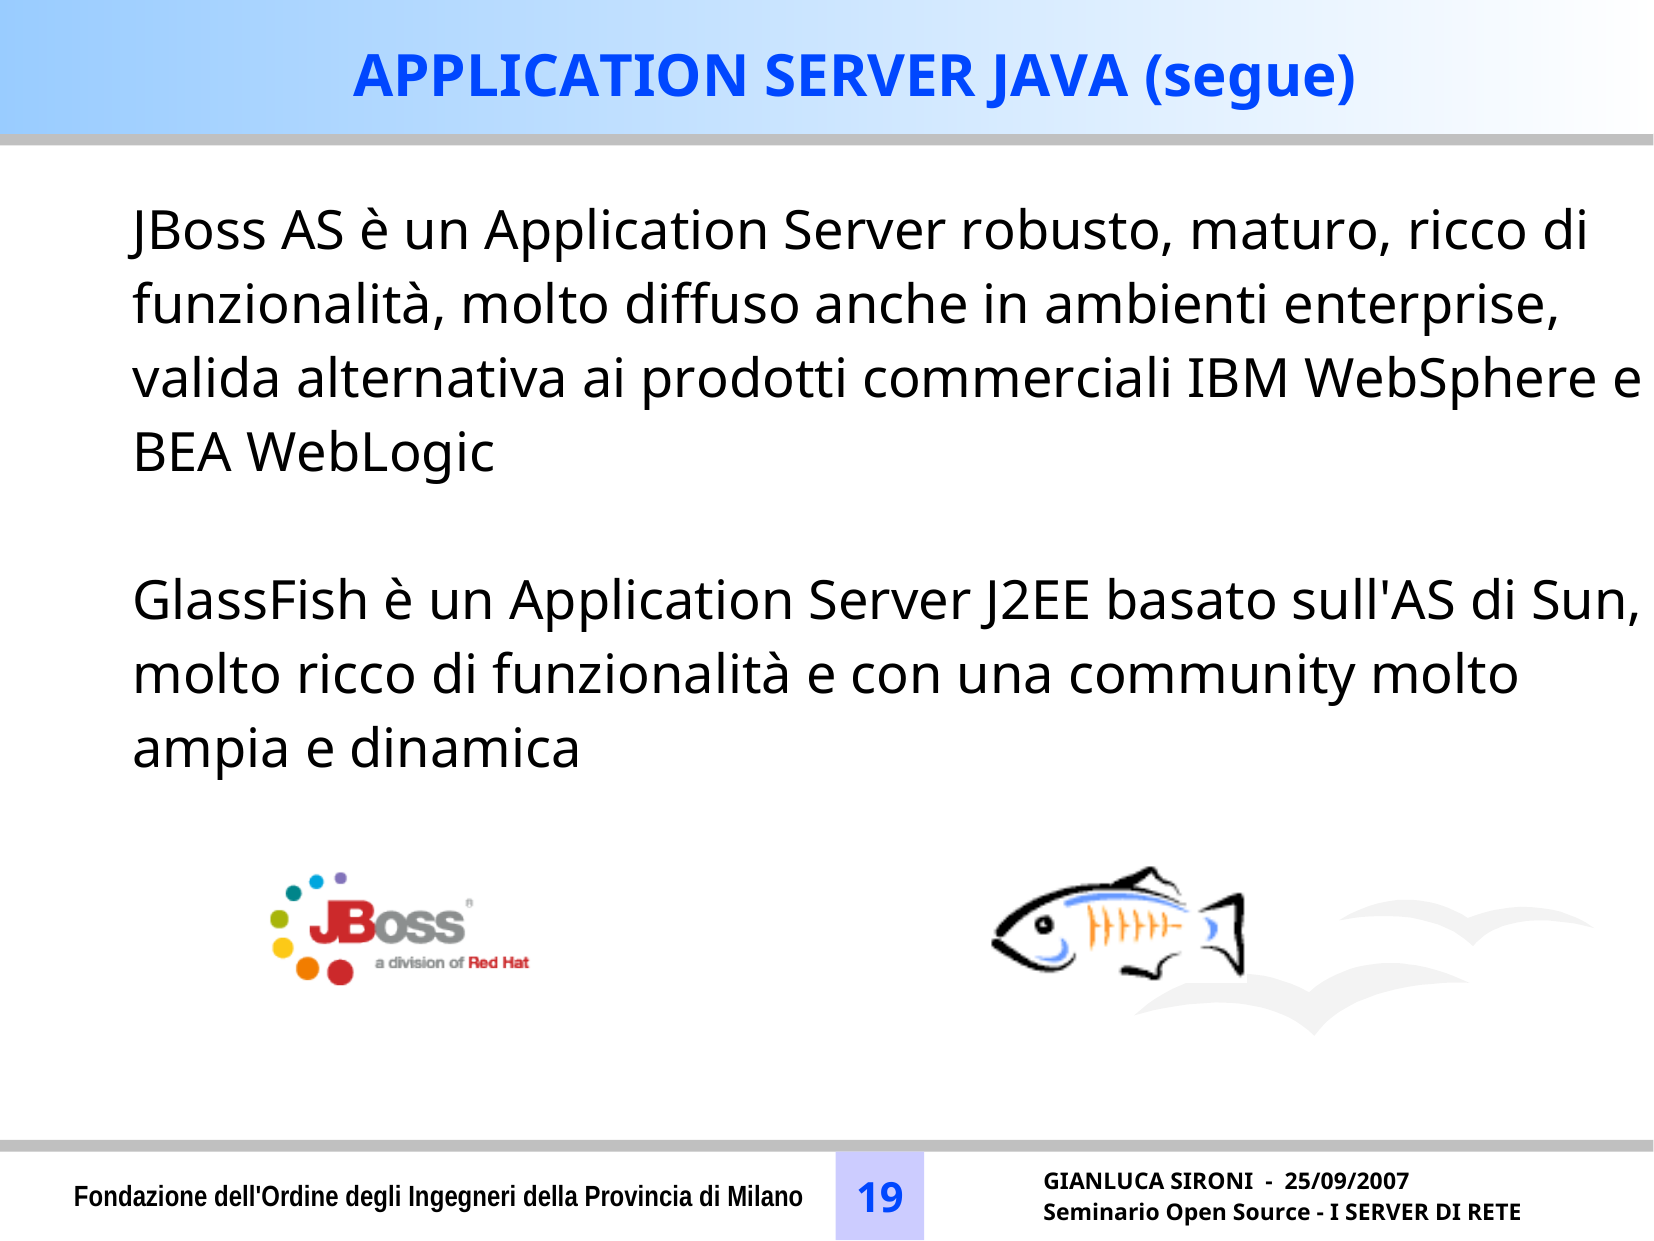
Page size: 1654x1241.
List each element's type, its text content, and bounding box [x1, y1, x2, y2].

picture [226, 857, 652, 991]
picture [990, 865, 1247, 983]
title APPLICATION SERVER JAVA (segue) [85, 0, 1654, 148]
list JBoss AS è un Application Server robusto, maturo, ricco di funzionalità, molto diffuso anche in ambienti enterprise, valida alternativa ai prodotti commerciali IBM WebSphere e BEA WebLogic GlassFish è un Application Server J2EE basato sull'AS di Sun, molto ricco di funzionalità e con una community molto ampia e dinamica [111, 191, 1654, 1123]
